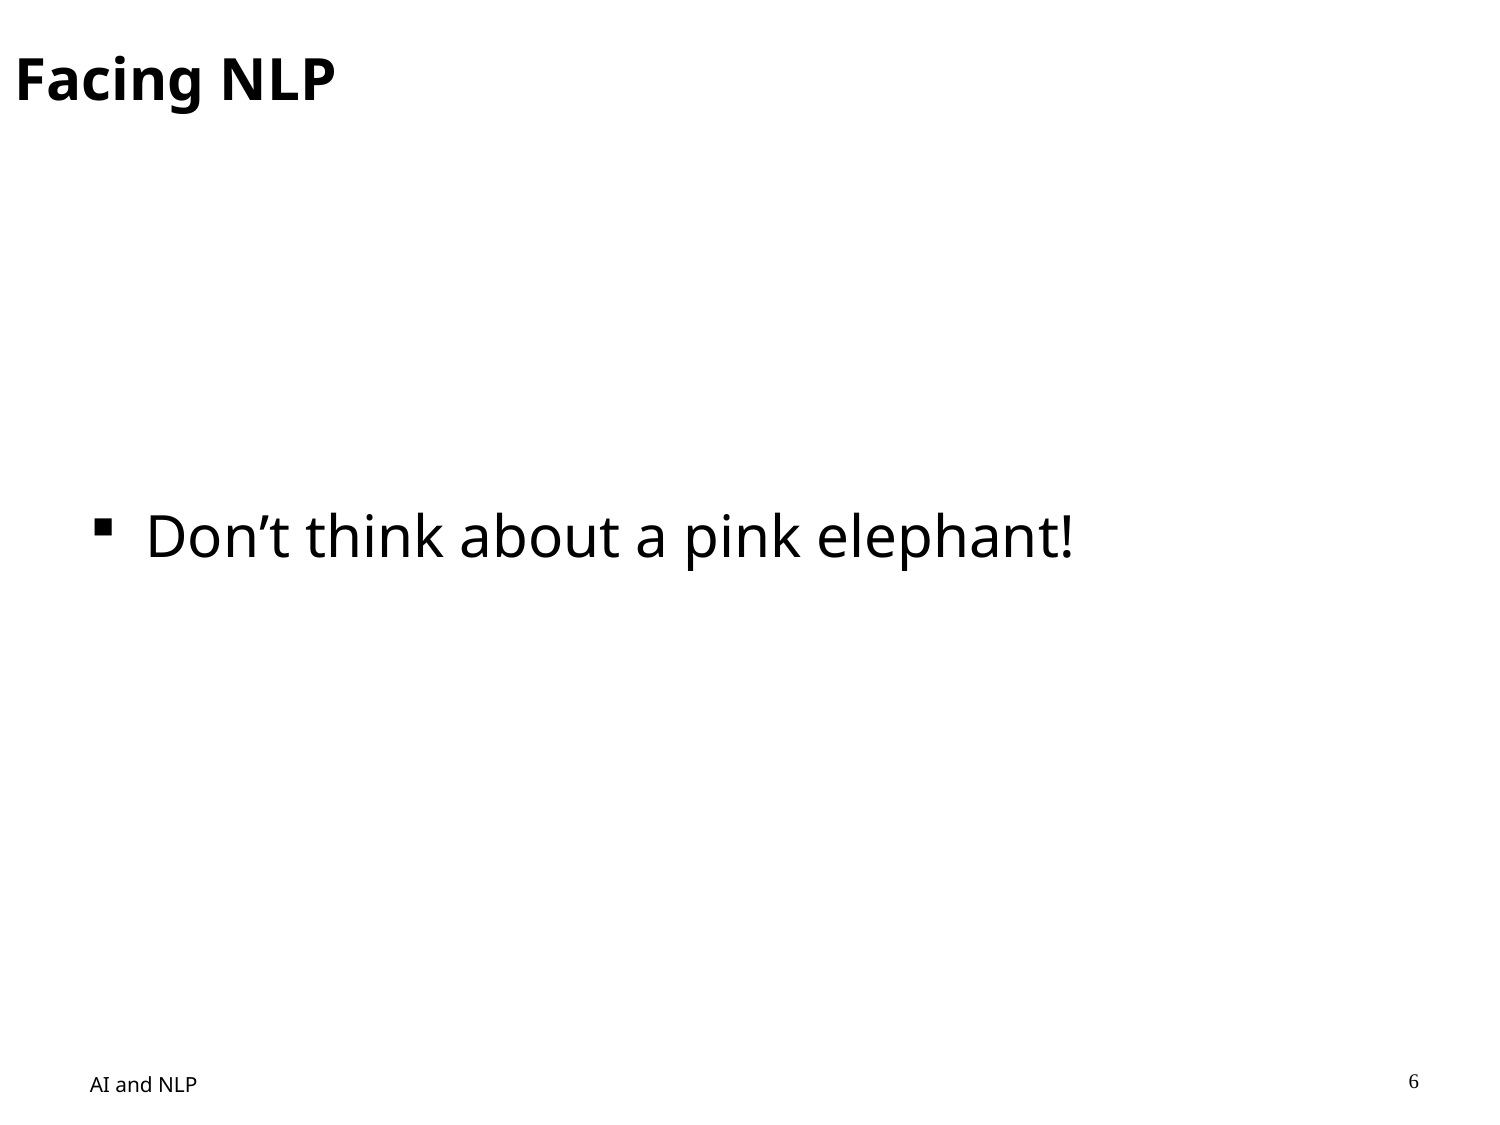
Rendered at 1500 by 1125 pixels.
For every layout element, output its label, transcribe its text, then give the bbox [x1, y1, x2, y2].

title Facing NLP [0, 0, 1500, 156]
list Don’t think about a pink elephant! [75, 156, 1438, 1001]
